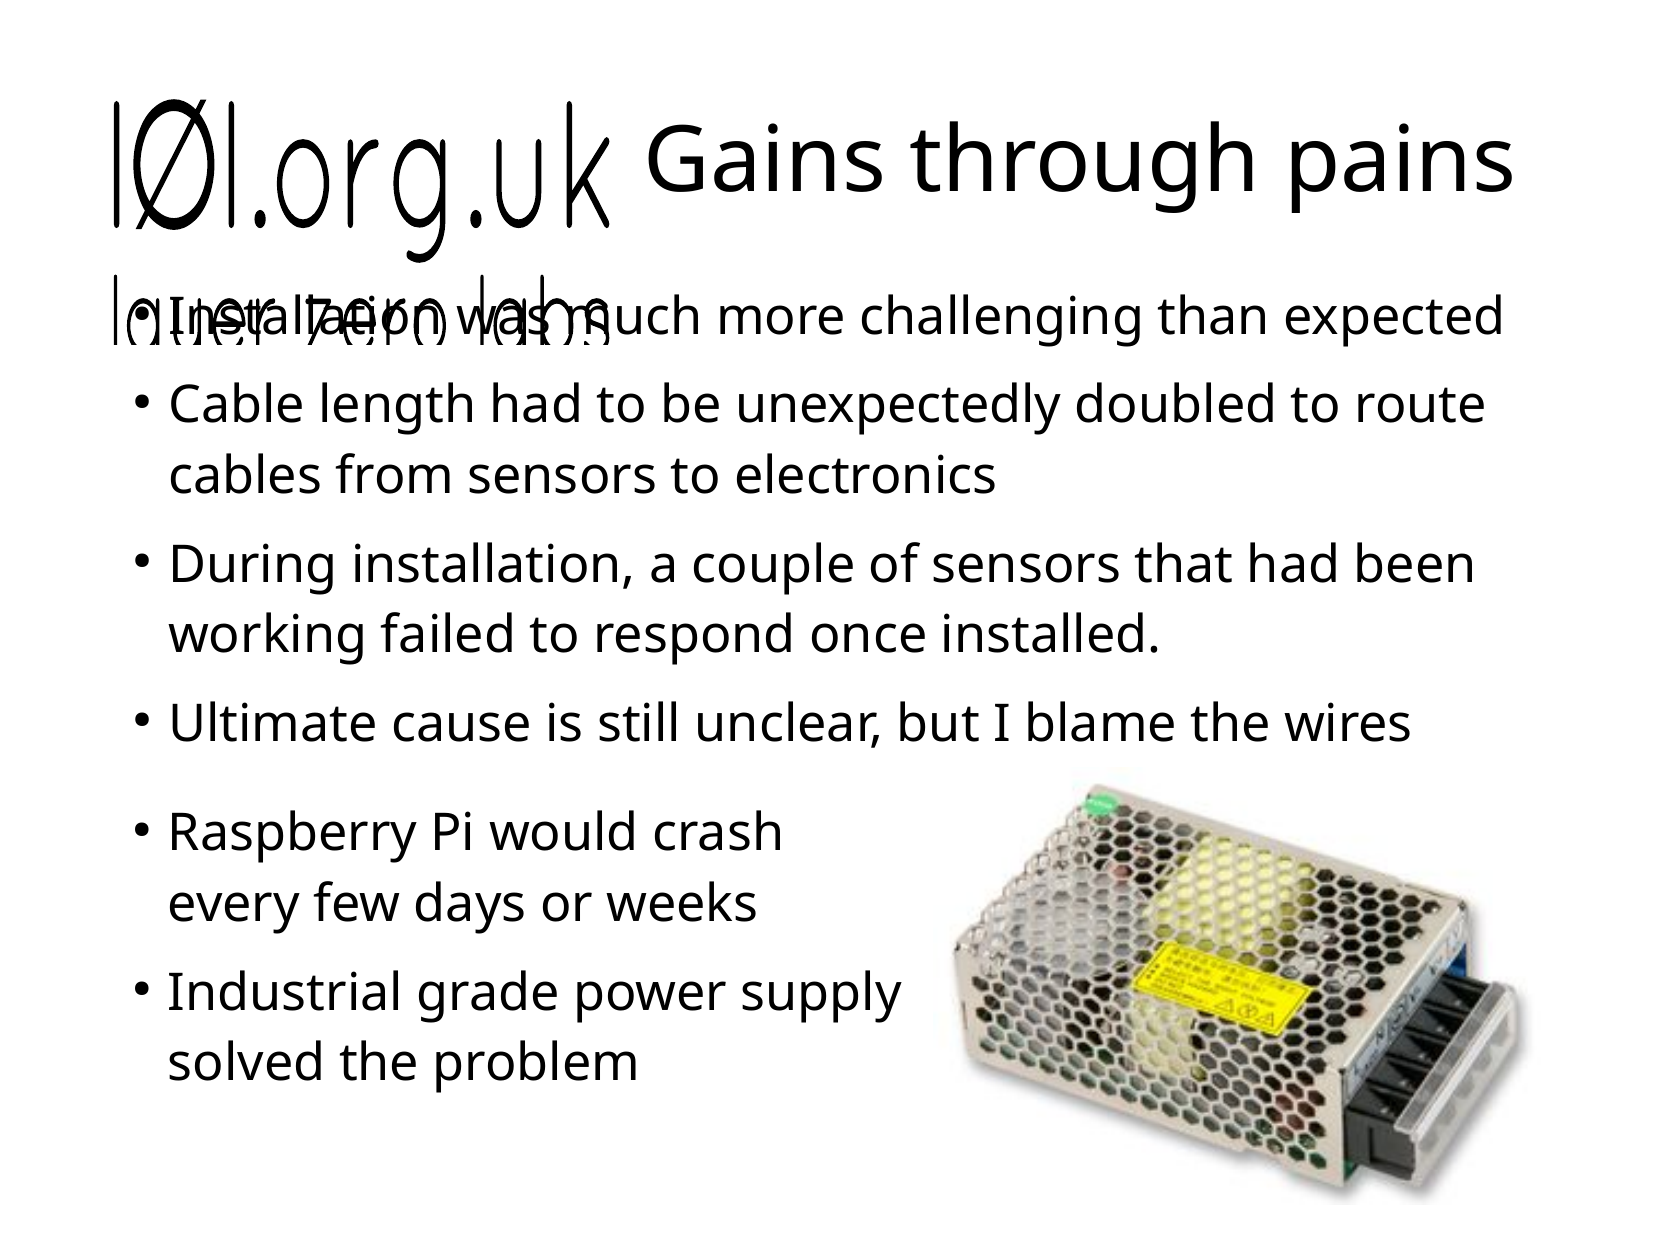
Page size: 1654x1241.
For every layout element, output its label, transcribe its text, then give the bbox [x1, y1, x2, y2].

picture [933, 767, 1541, 1205]
title Gains through pains [590, 52, 1571, 260]
text_box Raspberry Pi would crash every few days or weeks Industrial grade power supply solved the problem [117, 787, 927, 1166]
text_box Installation was much more challenging than expected Cable length had to be unexpectedly doubled to route cables from sensors to electronics During installation, a couple of sensors that had been working failed to respond once installed. Ultimate cause is still unclear, but I blame the wires [118, 271, 1607, 1158]
